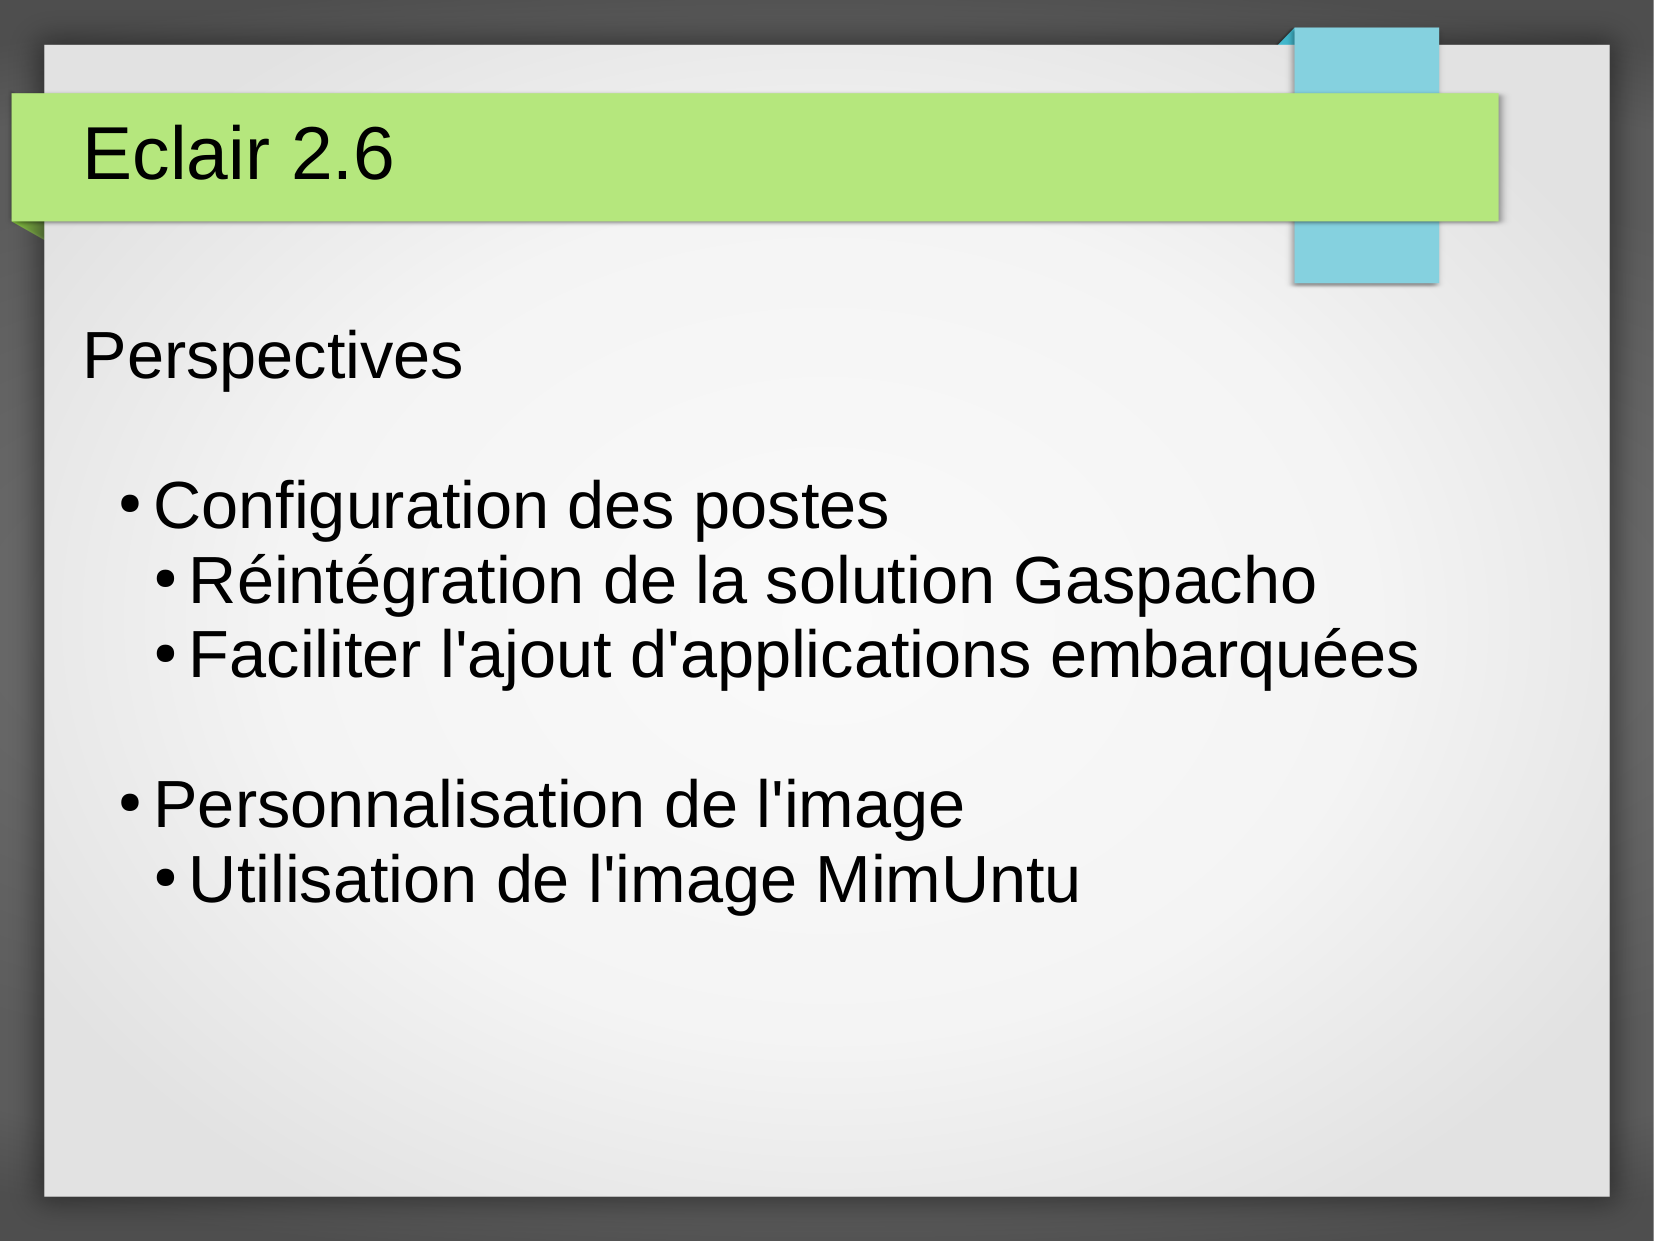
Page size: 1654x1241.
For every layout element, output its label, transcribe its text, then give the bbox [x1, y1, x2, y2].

text_box [82, 295, 1571, 1015]
picture [0, 0, 1654, 1241]
title Eclair 2.6 [82, 94, 1264, 213]
